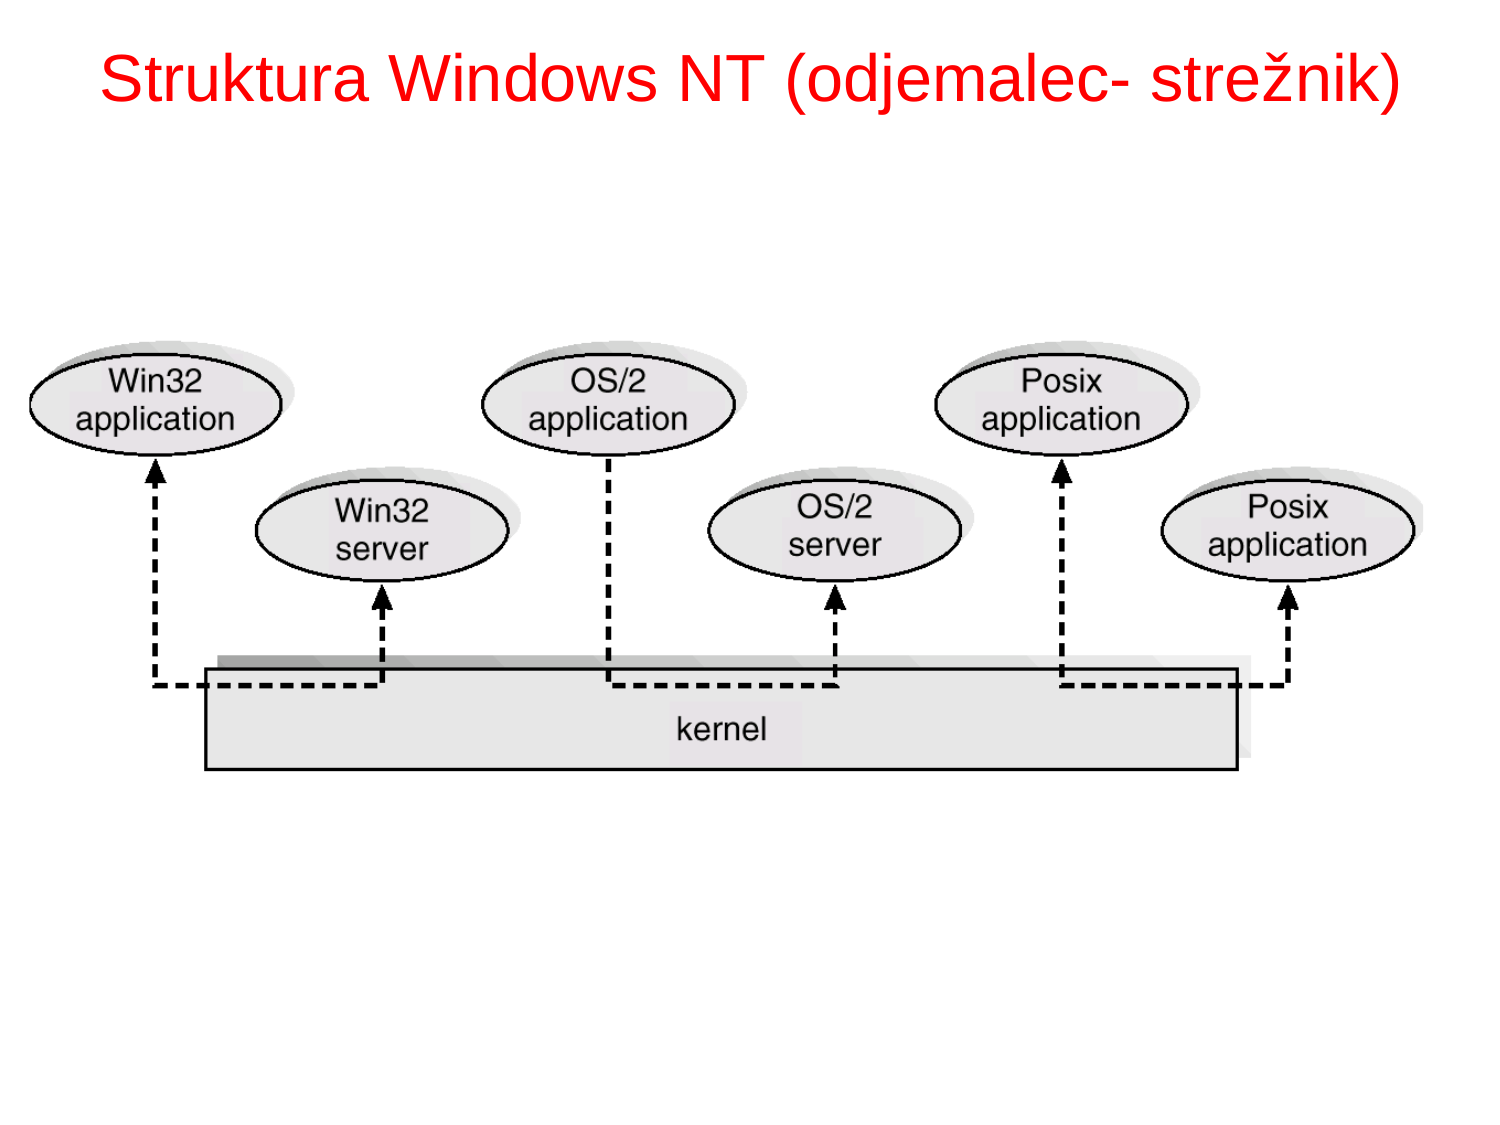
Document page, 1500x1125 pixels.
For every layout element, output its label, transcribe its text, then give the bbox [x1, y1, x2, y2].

picture [29, 339, 1424, 773]
title Struktura Windows NT (odjemalec- strežnik) [76, 0, 1427, 149]
